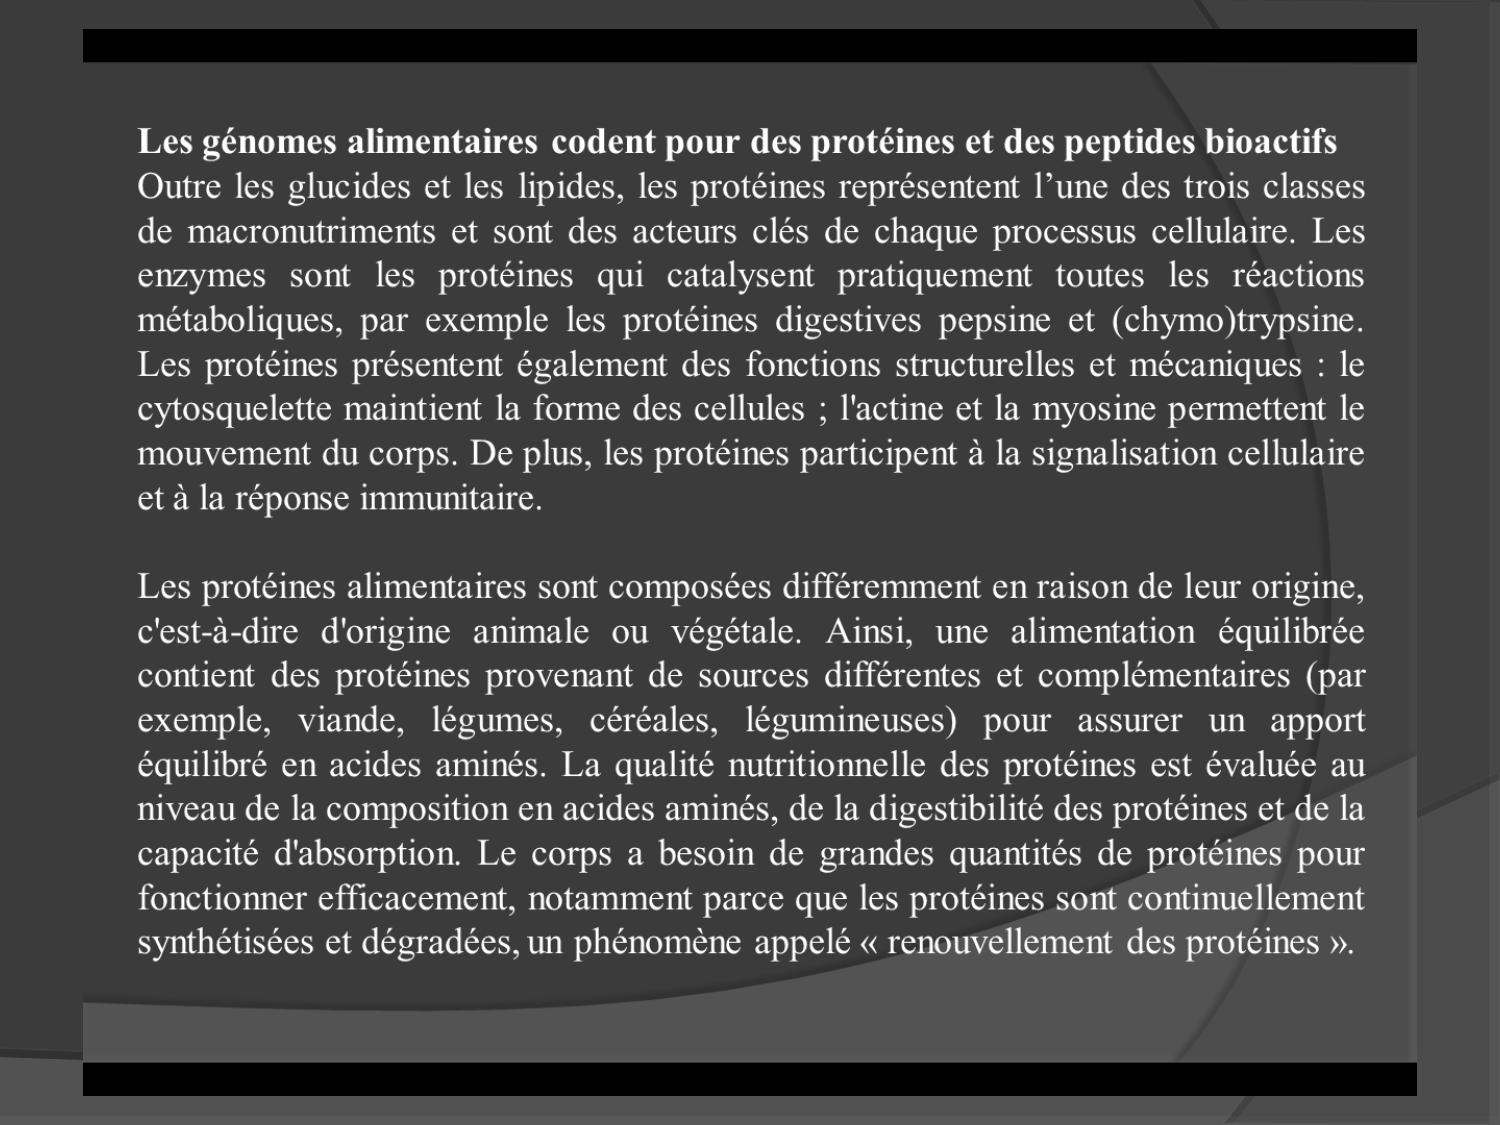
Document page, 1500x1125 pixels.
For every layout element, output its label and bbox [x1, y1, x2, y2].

picture [83, 29, 1417, 1096]
